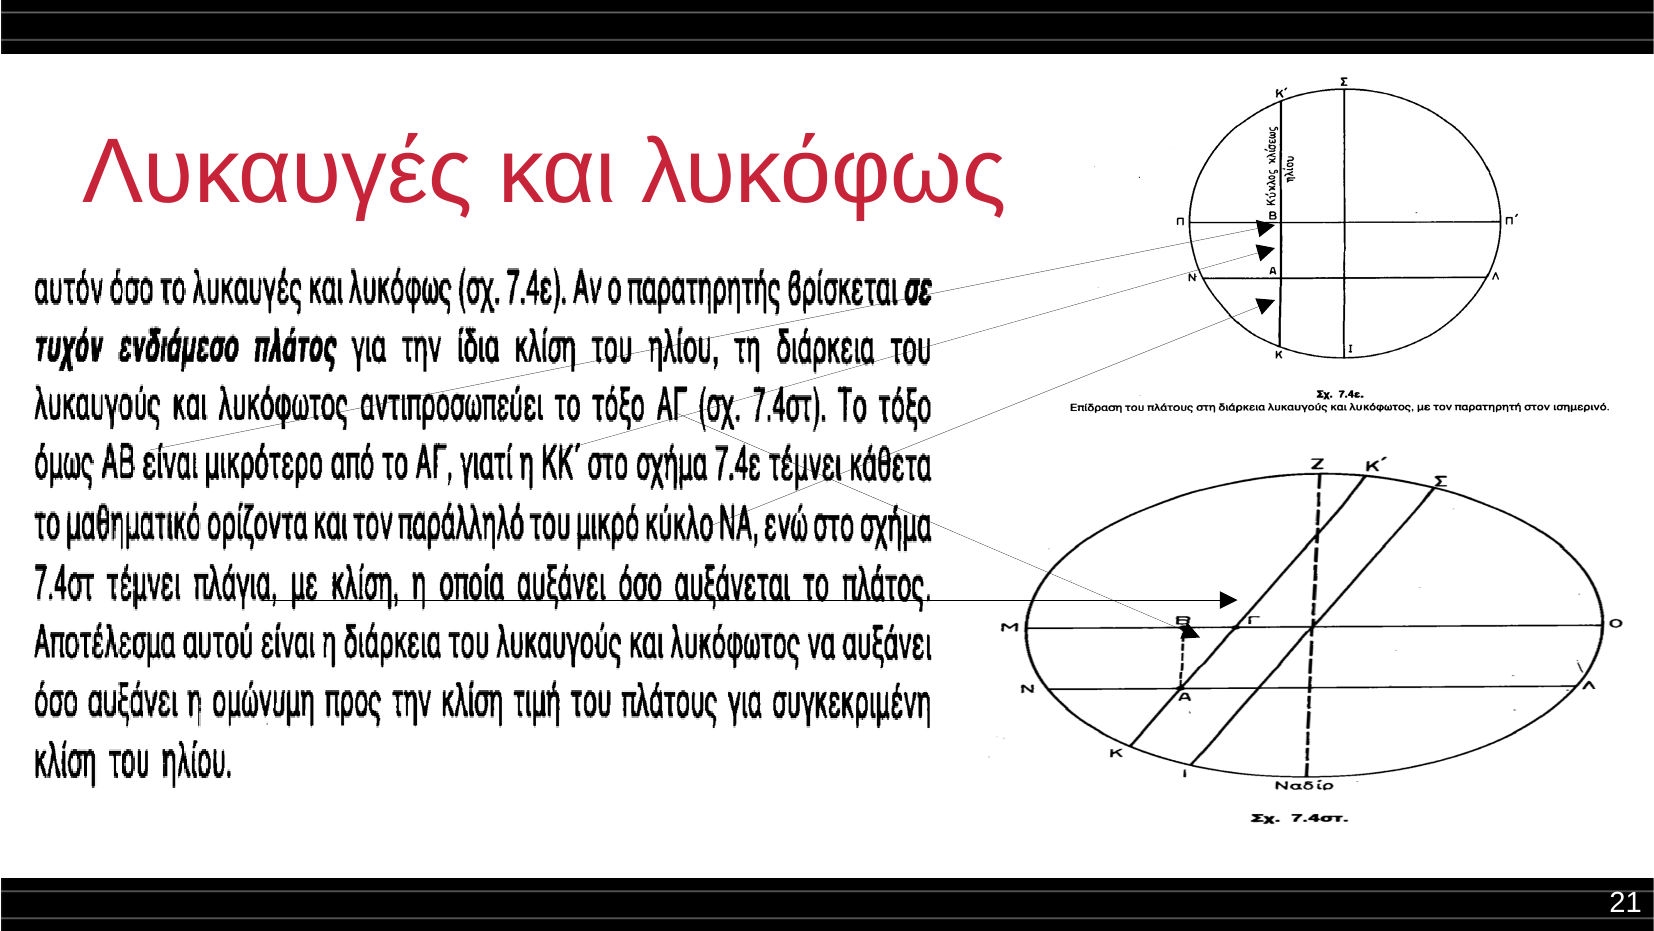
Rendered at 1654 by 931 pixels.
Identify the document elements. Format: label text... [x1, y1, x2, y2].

picture [975, 454, 1654, 826]
picture [25, 262, 938, 788]
picture [1050, 74, 1613, 413]
picture [831, 436, 938, 524]
title Λυκαυγές και λυκόφως [82, 92, 1050, 249]
picture [988, 549, 1109, 600]
picture [1, 878, 1654, 931]
picture [686, 344, 938, 477]
picture [1, 0, 1654, 54]
